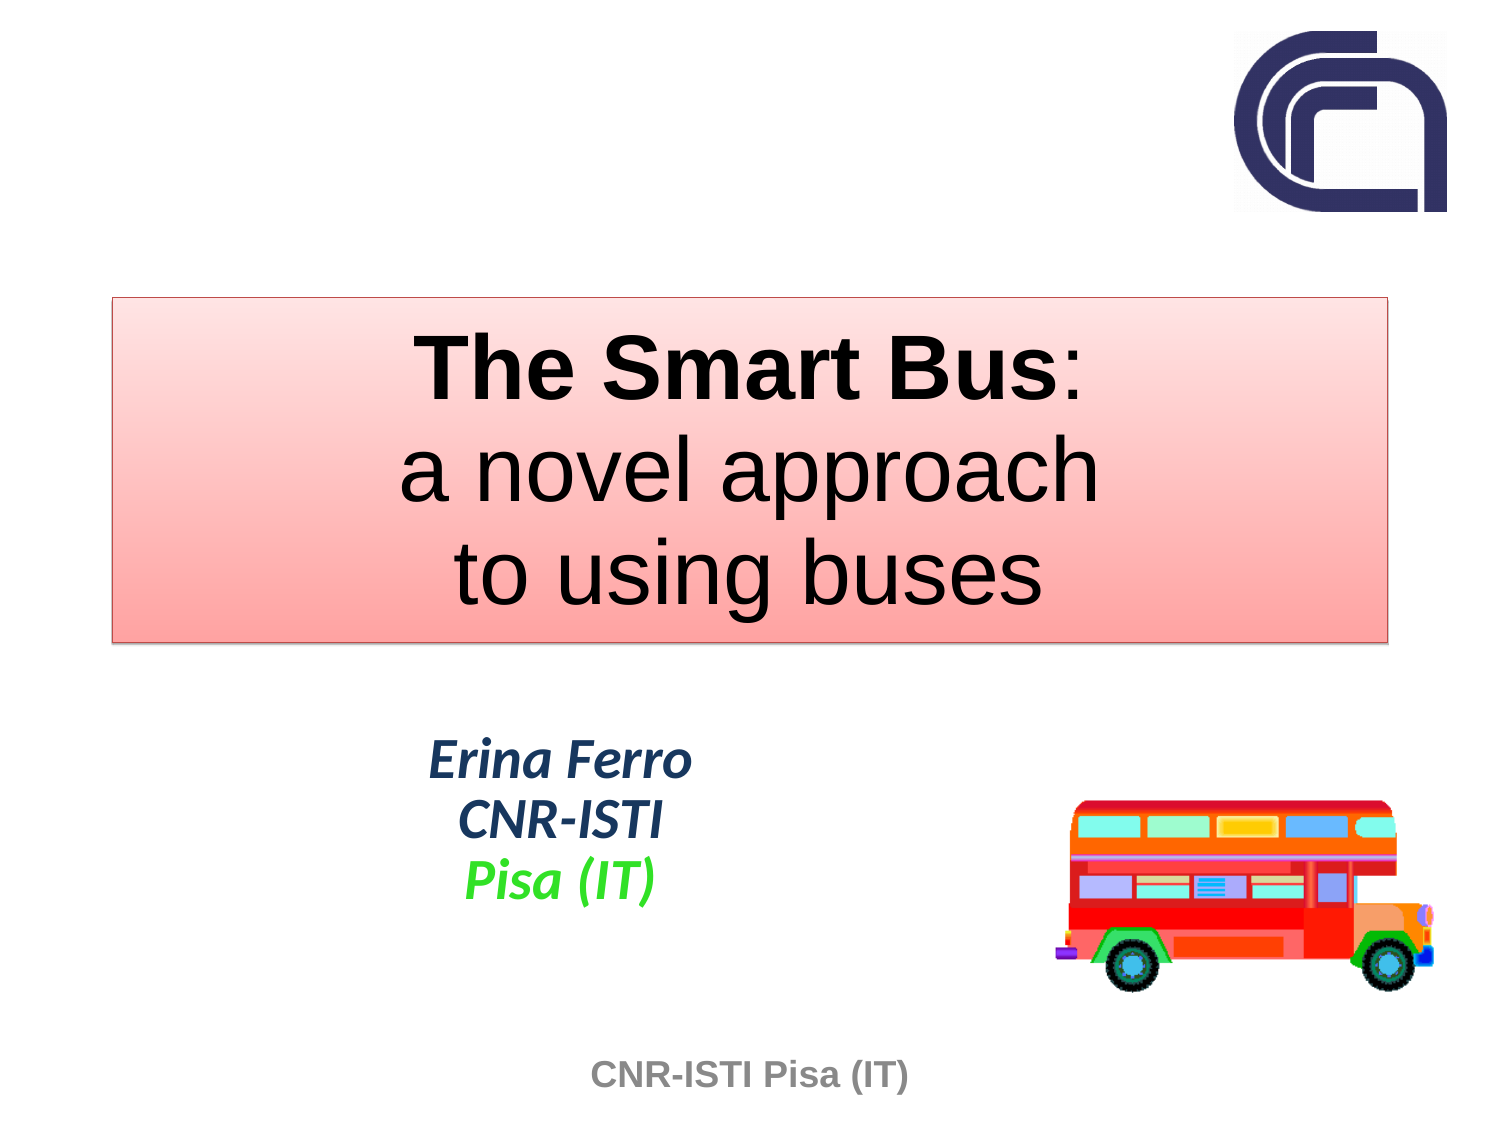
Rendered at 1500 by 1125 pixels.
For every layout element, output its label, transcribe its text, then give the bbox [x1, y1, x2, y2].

text_box CNR-ISTI Pisa (IT) [512, 1042, 988, 1103]
picture [1045, 651, 1447, 1030]
title The Smart Bus: a novel approach to using buses [112, 297, 1388, 643]
picture [1234, 31, 1447, 212]
text_box Erina Ferro CNR-ISTI Pisa (IT) [118, 738, 1004, 945]
